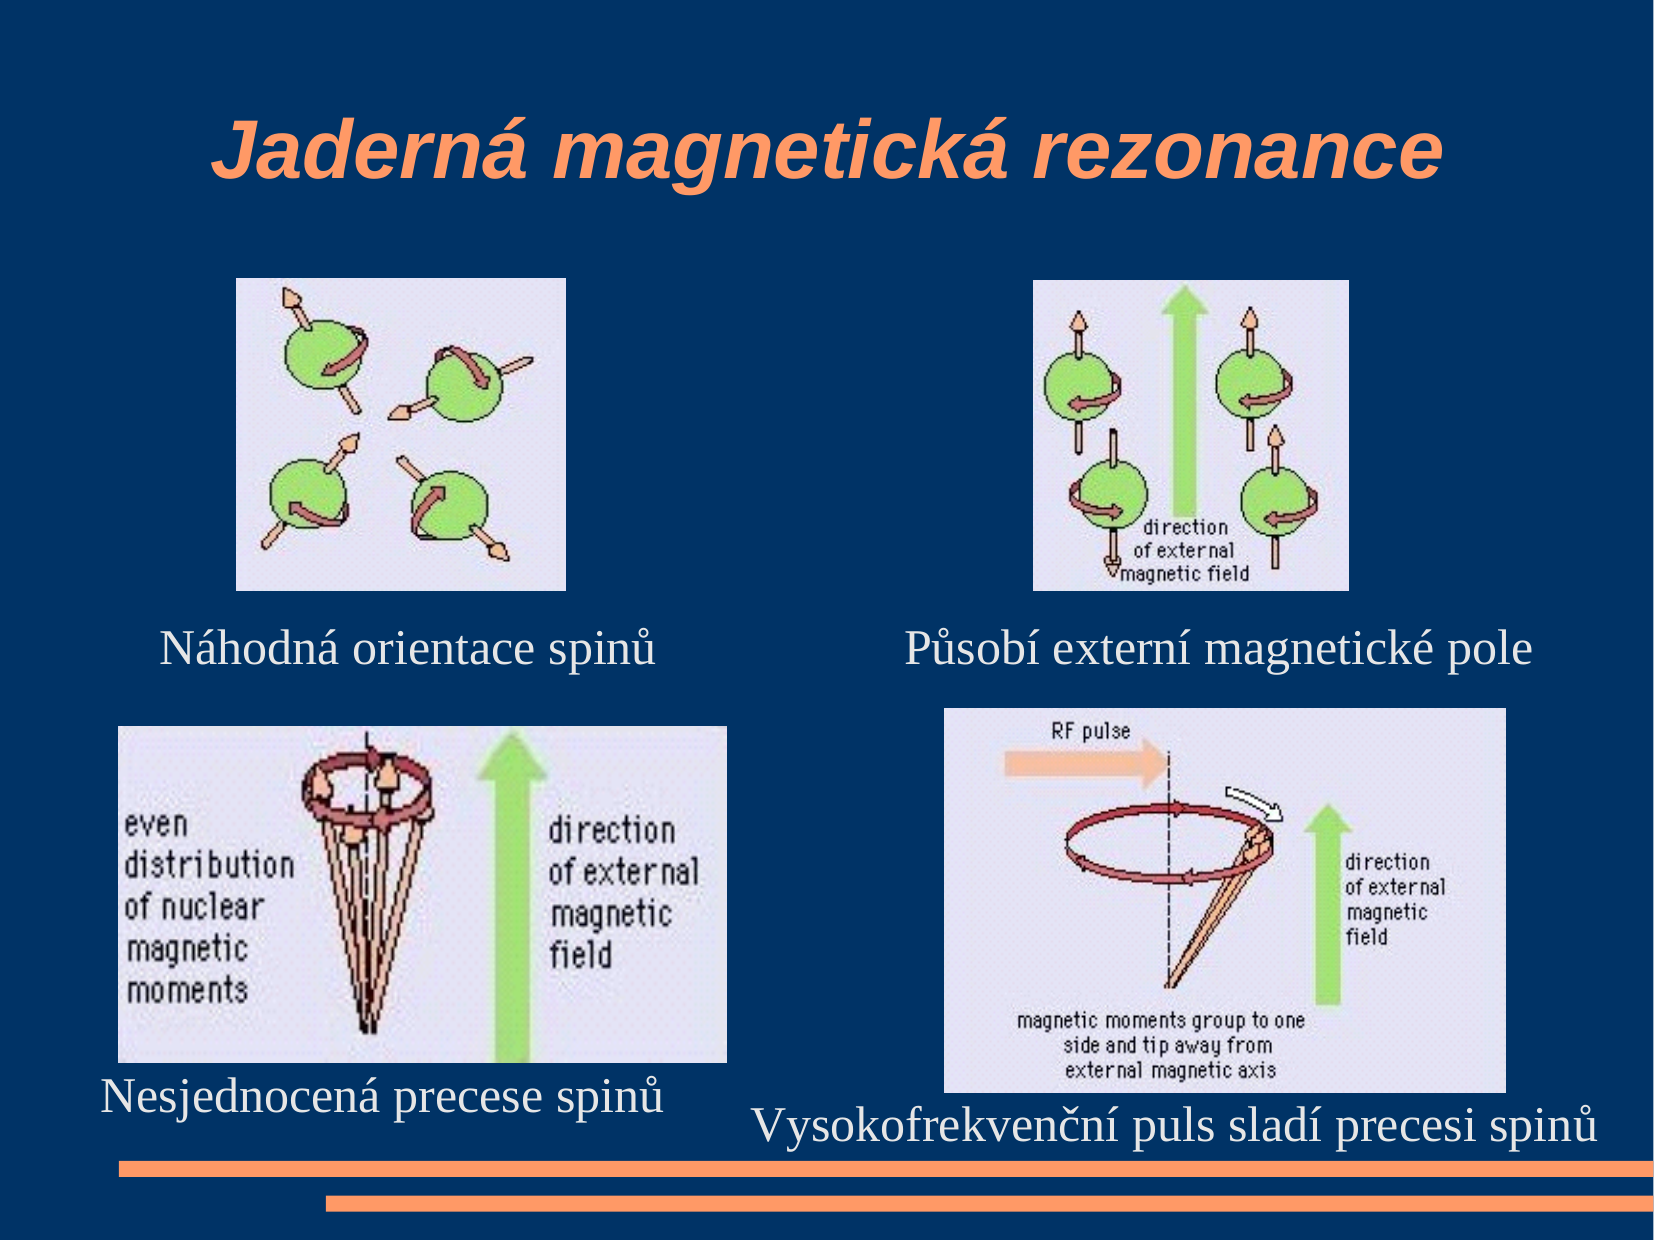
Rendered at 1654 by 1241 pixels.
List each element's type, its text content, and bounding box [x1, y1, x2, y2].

list Náhodná orientace spinů [88, 620, 709, 734]
list Vysokofrekvenční puls sladí precesi spinů [679, 1097, 1654, 1182]
picture [944, 708, 1506, 1093]
picture [1033, 280, 1349, 591]
list Nesjednocená precese spinů [29, 1067, 709, 1152]
list Působí externí magnetické pole [833, 620, 1595, 680]
title Jaderná magnetická rezonance [121, 46, 1534, 254]
picture [118, 726, 727, 1063]
picture [236, 278, 566, 591]
